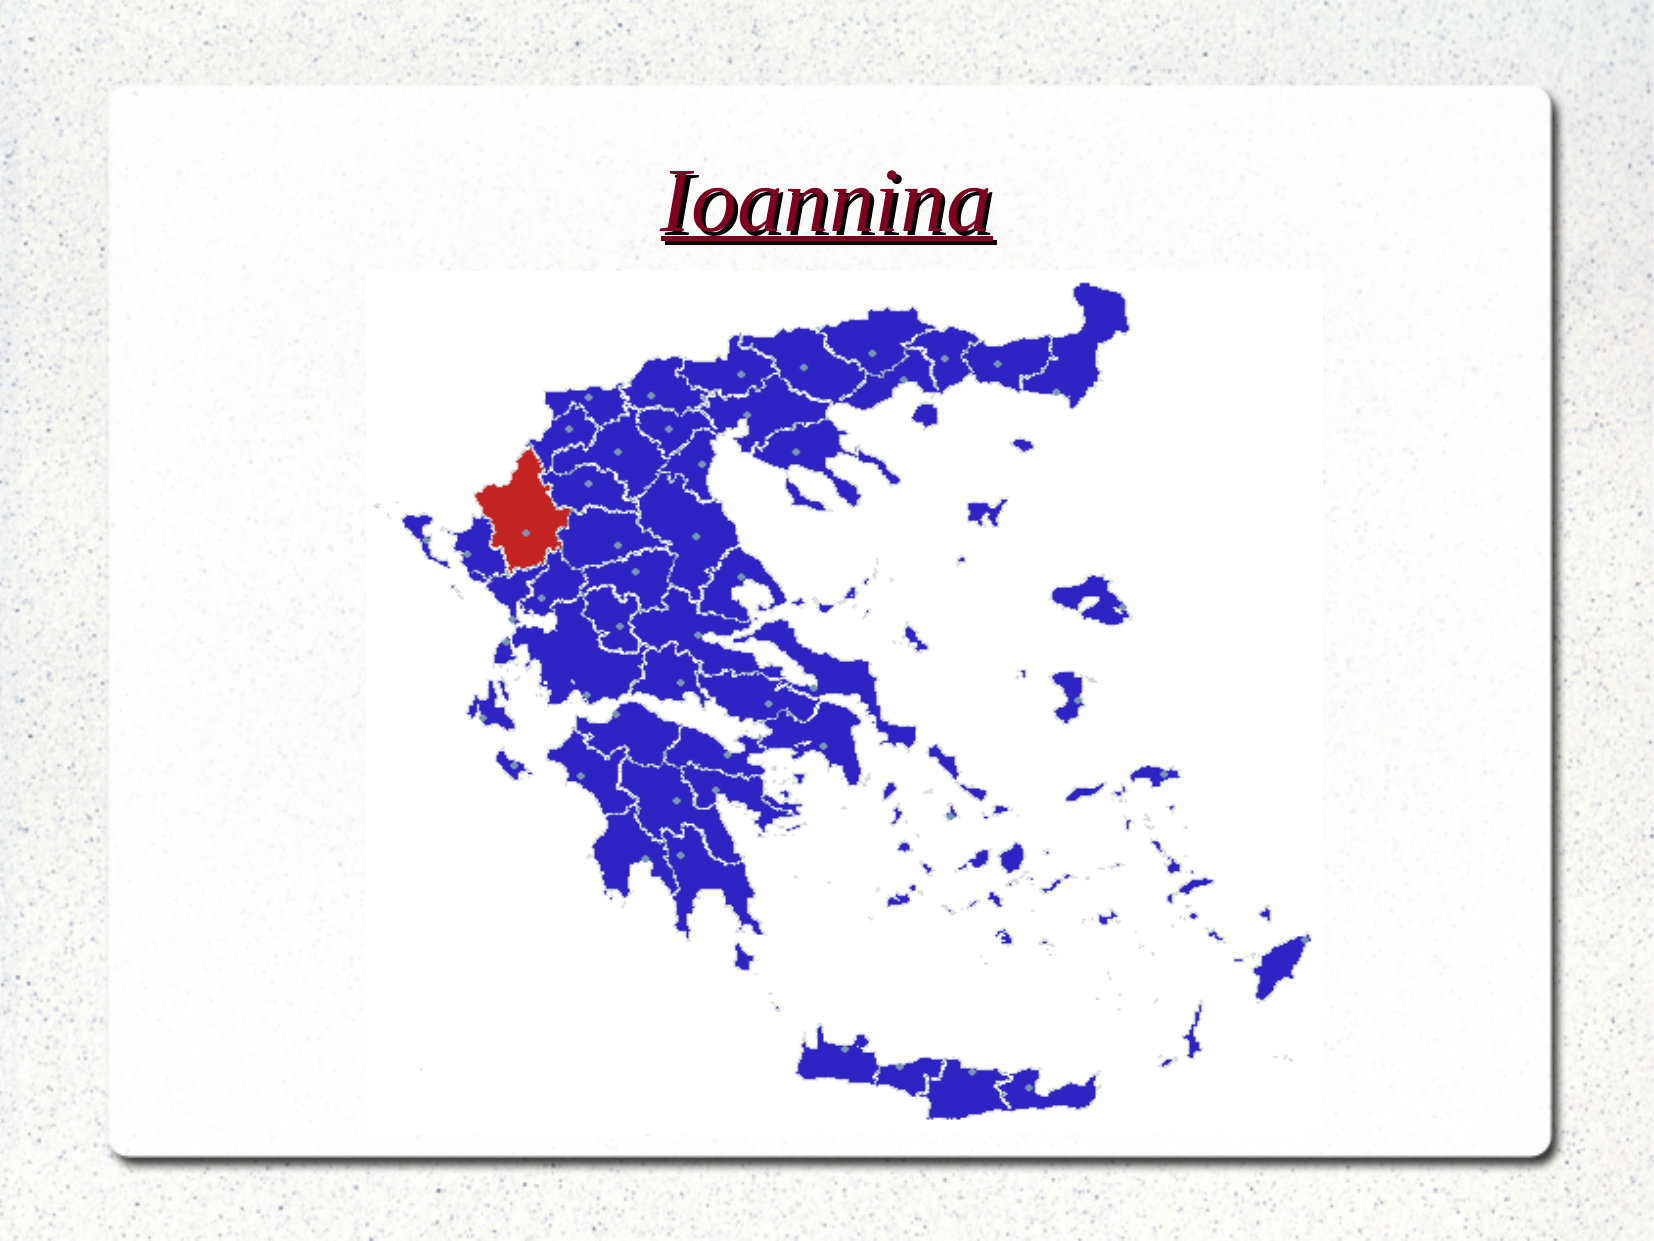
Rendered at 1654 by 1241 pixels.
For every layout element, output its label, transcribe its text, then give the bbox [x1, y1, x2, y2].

picture [0, 0, 1654, 1241]
title Ioannina [118, 96, 1536, 304]
